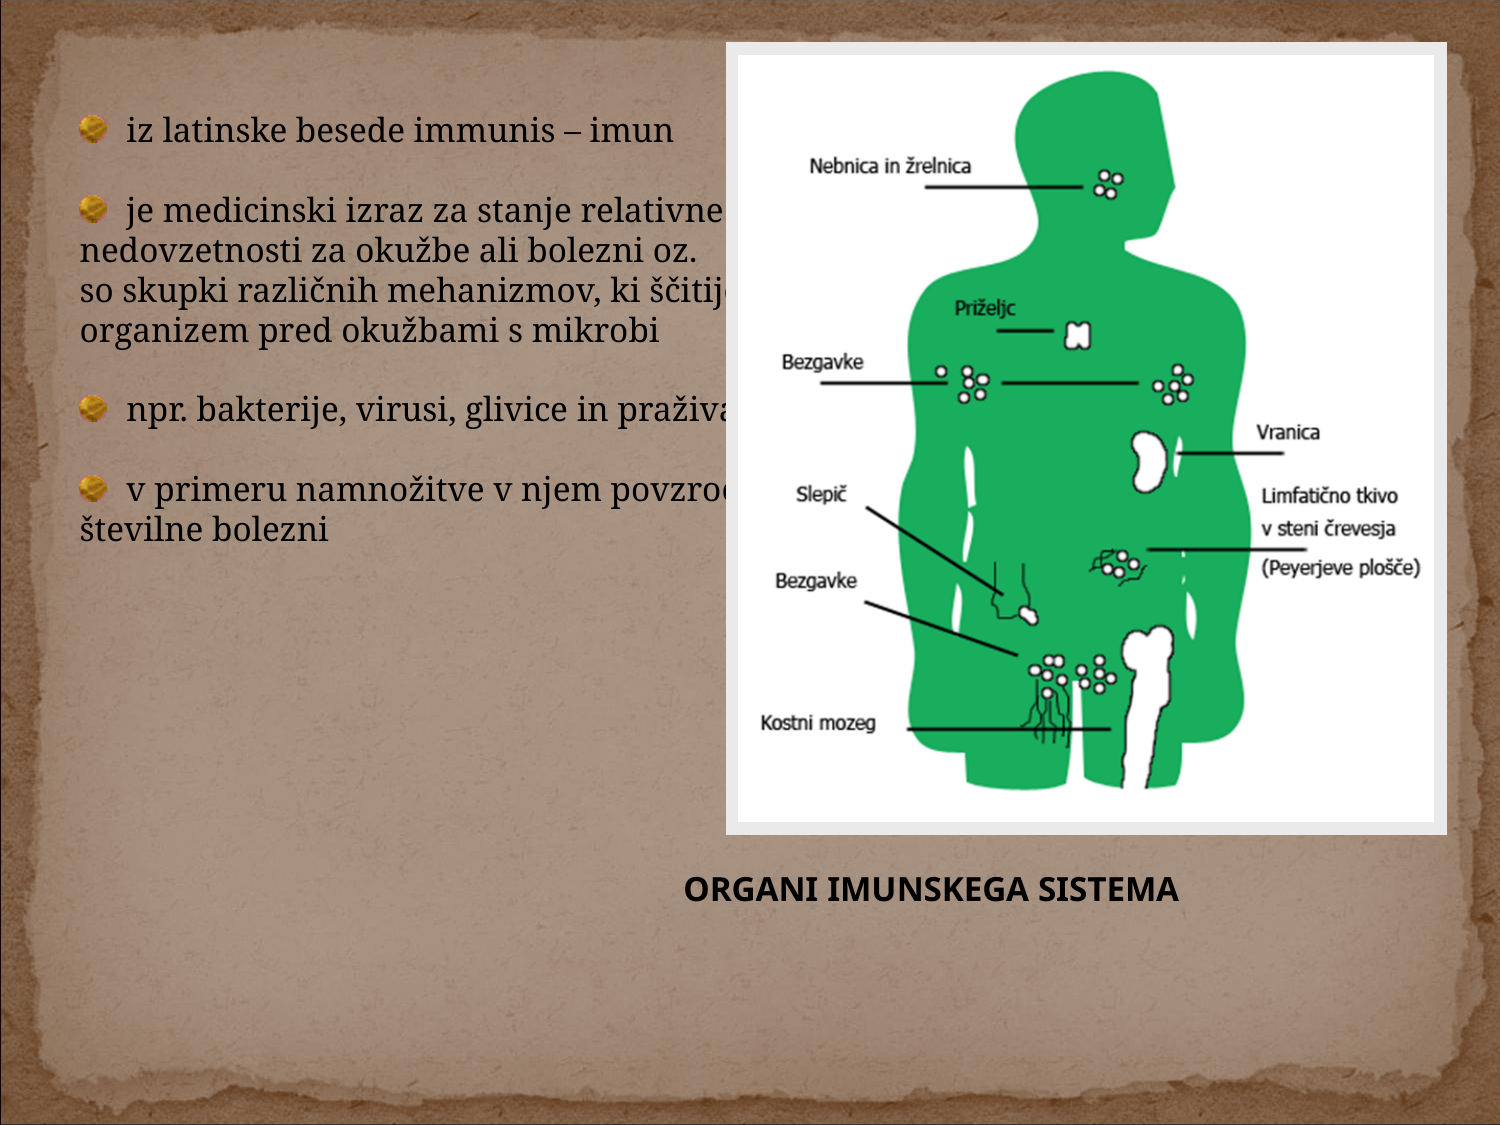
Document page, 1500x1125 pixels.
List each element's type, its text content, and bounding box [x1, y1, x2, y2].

picture [0, 0, 1500, 1125]
text_box iz latinske besede immunis – imun je medicinski izraz za stanje relativne nedovzetnosti za okužbe ali bolezni oz. so skupki različnih mehanizmov, ki ščitijo organizem pred okužbami s mikrobi npr. bakterije, virusi, glivice in praživali v primeru namnožitve v njem povzročijo številne bolezni ORGANI IMUNSKEGA SISTEMA [64, 101, 1376, 955]
